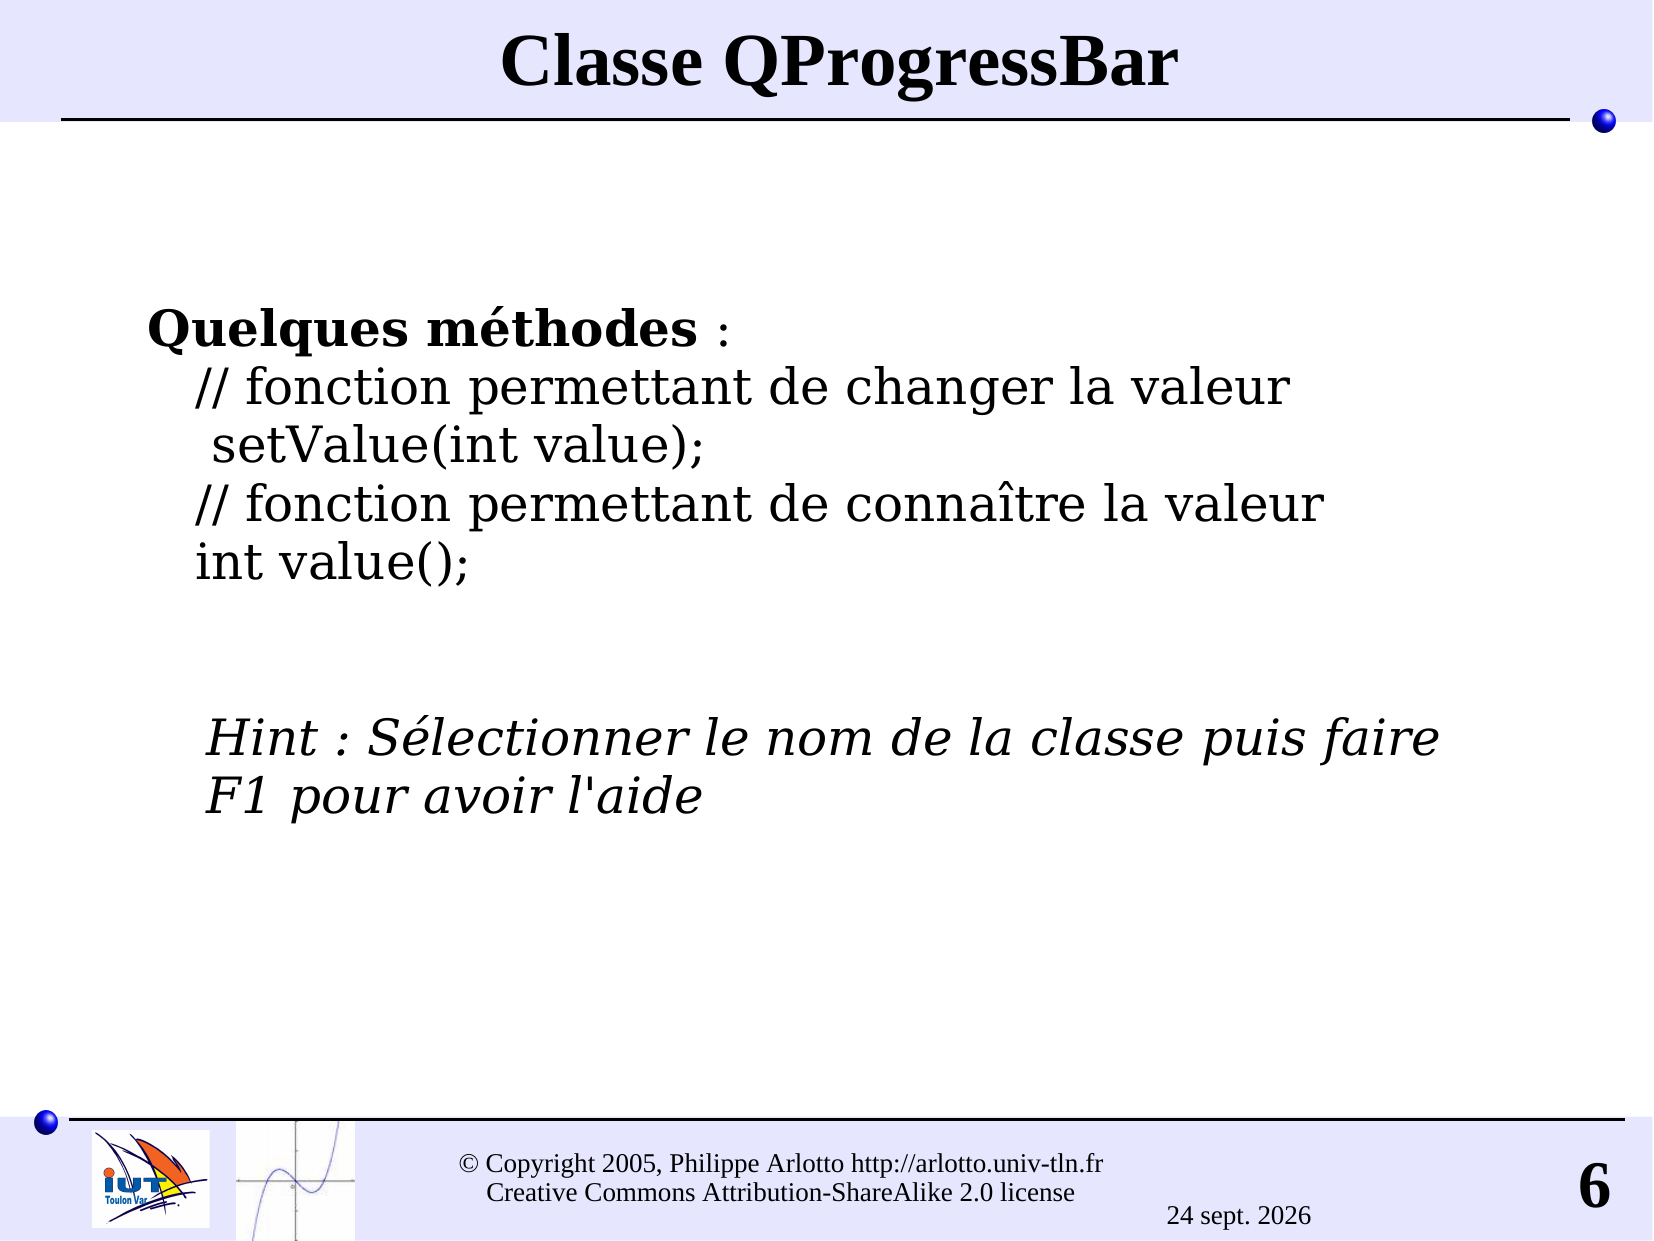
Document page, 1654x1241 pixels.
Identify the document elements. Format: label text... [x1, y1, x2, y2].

picture [236, 1121, 355, 1241]
text_box Quelques méthodes : // fonction permettant de changer la valeur setValue(int value); // fonction permettant de connaître la valeur int value(); [147, 299, 1326, 592]
title Classe QProgressBar [95, 11, 1585, 110]
text_box Hint : Sélectionner le nom de la classe puis faire F1 pour avoir l'aide [206, 708, 1442, 826]
